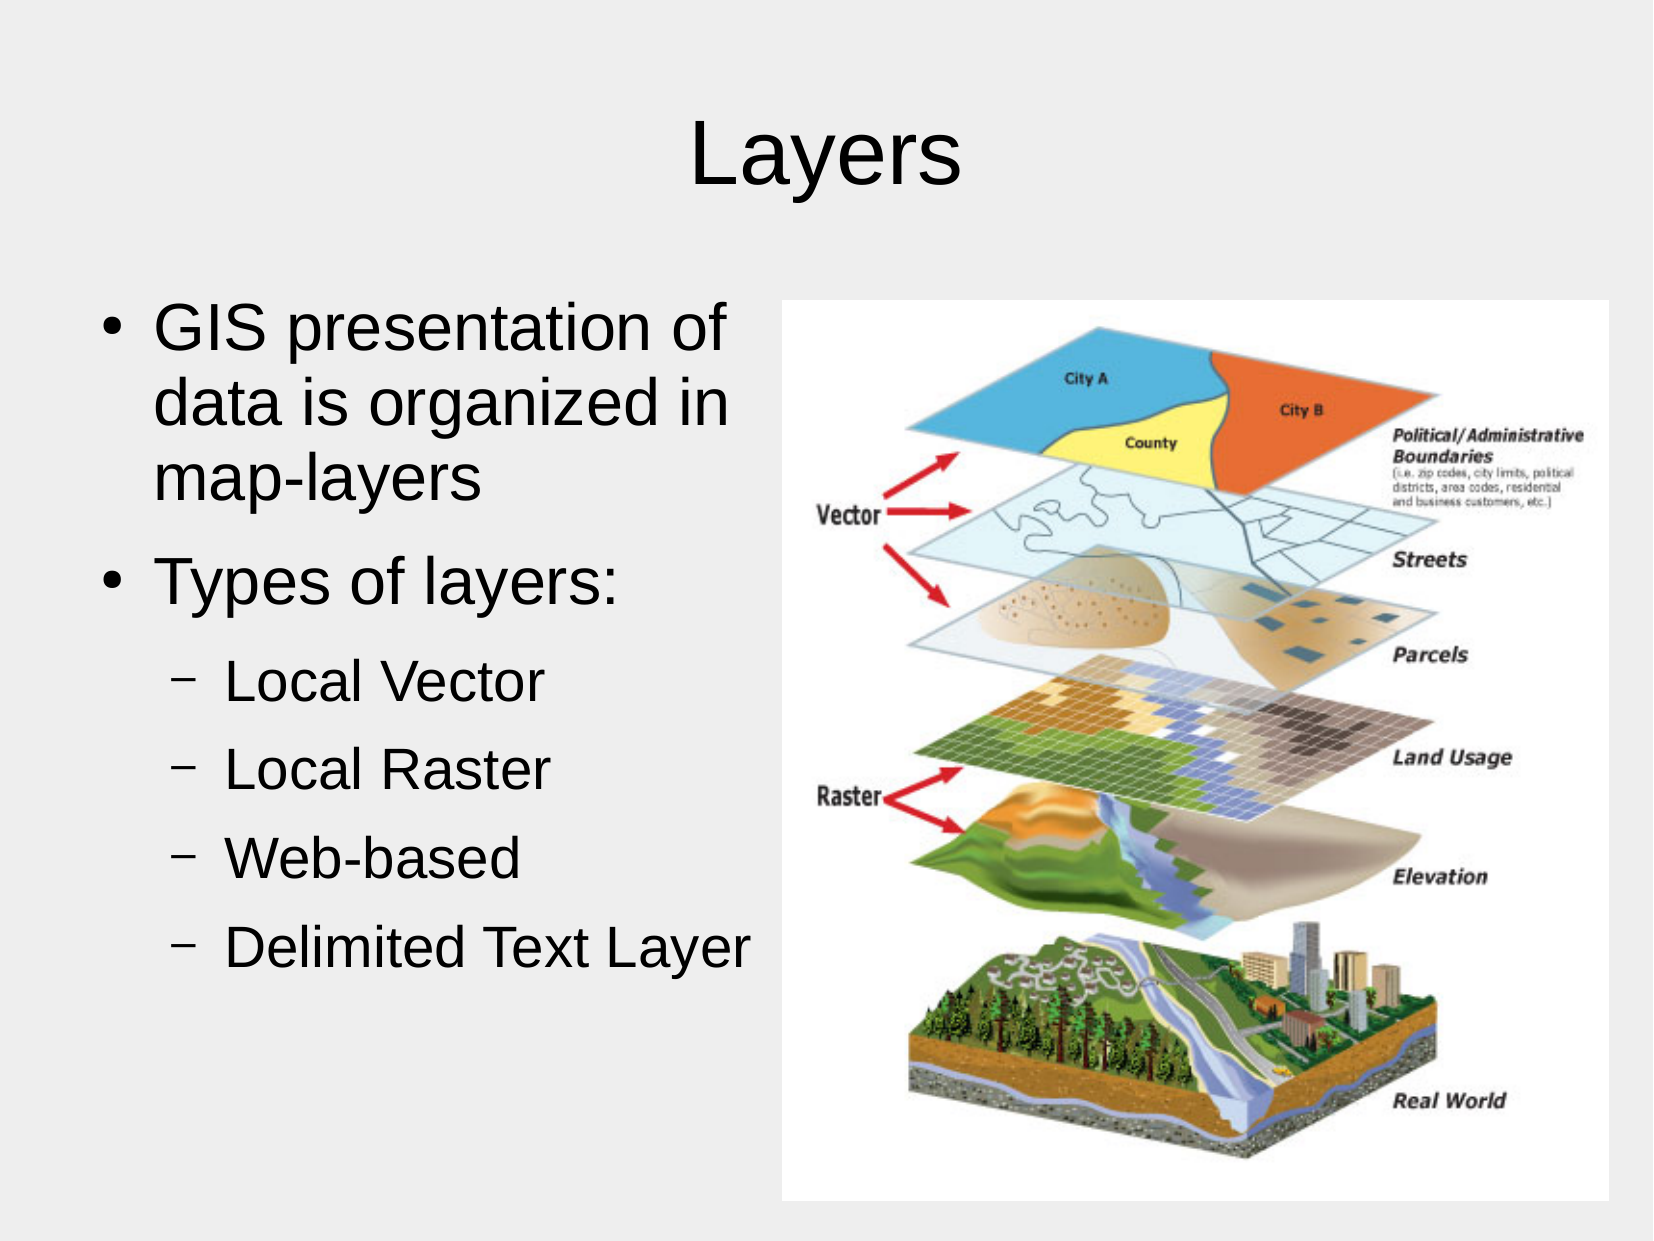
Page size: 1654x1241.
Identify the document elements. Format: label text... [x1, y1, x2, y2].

list GIS presentation of data is organized in map-layers Types of layers: Local Vector Local Raster Web-based Delimited Text Layer [82, 290, 840, 1186]
title Layers [82, 49, 1571, 257]
picture [782, 300, 1609, 1201]
